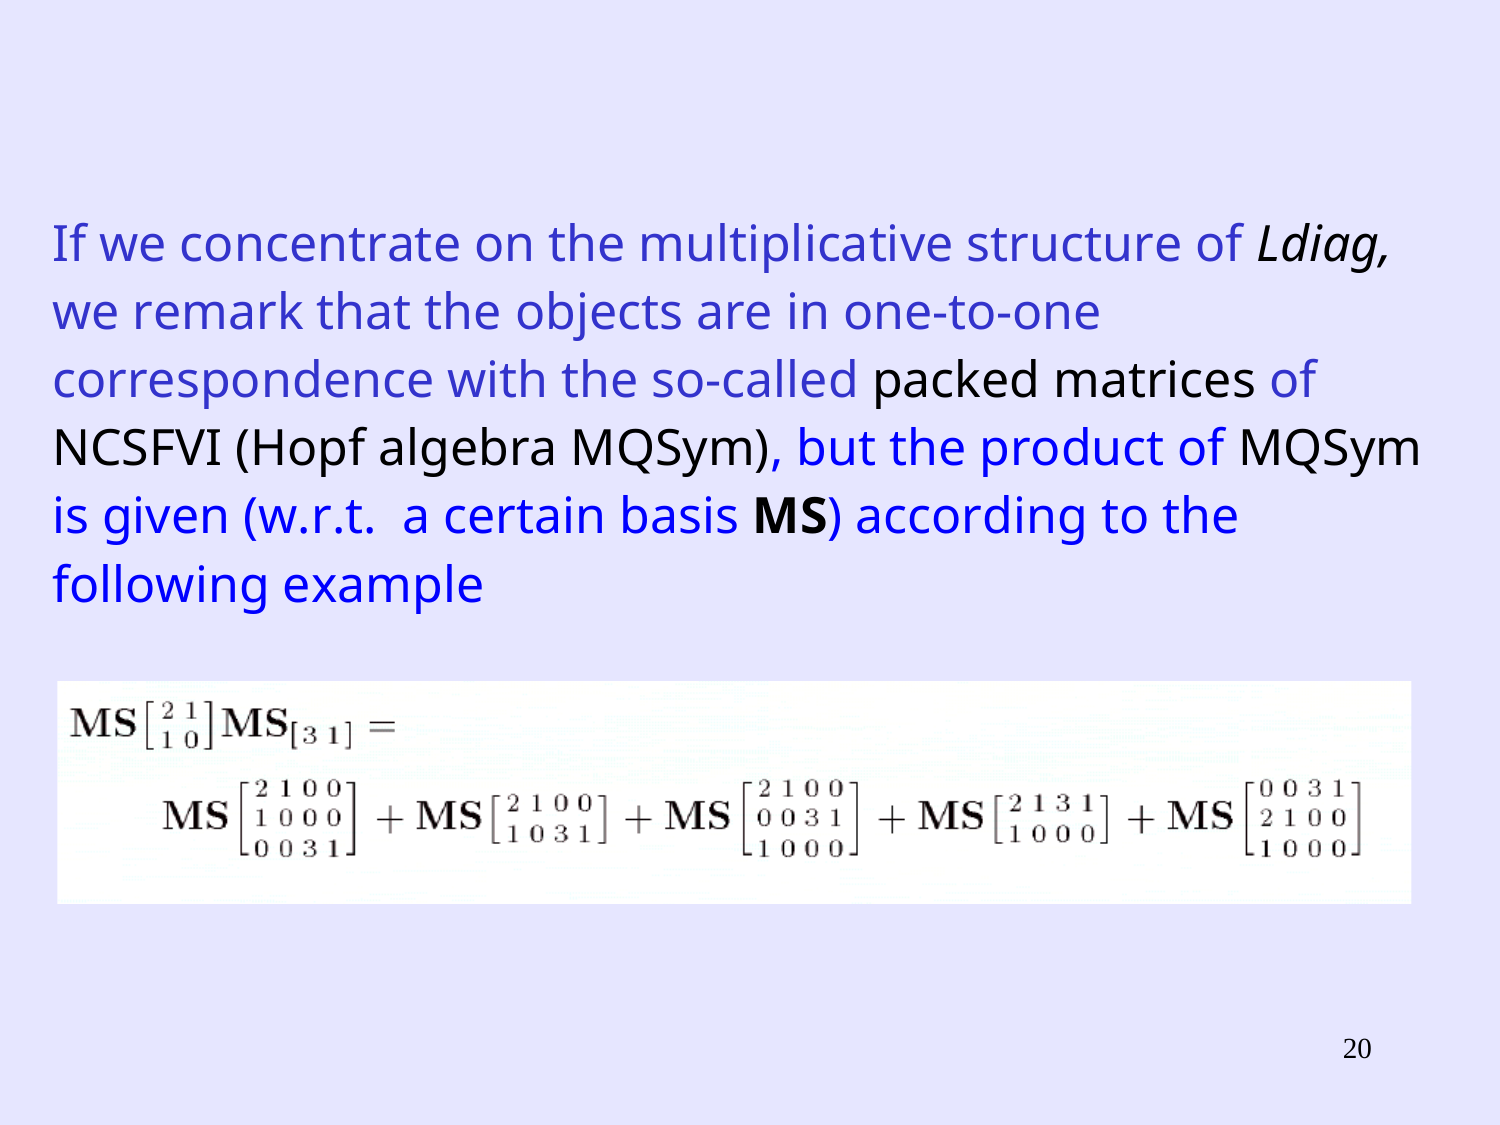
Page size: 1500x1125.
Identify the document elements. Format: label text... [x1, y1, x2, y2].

picture [57, 681, 1412, 904]
text_box If we concentrate on the multiplicative structure of Ldiag, we remark that the objects are in one-to-one correspondence with the so-called packed matrices of NCSFVI (Hopf algebra MQSym), but the product of MQSym is given (w.r.t. a certain basis MS) according to the following example [37, 199, 1438, 625]
